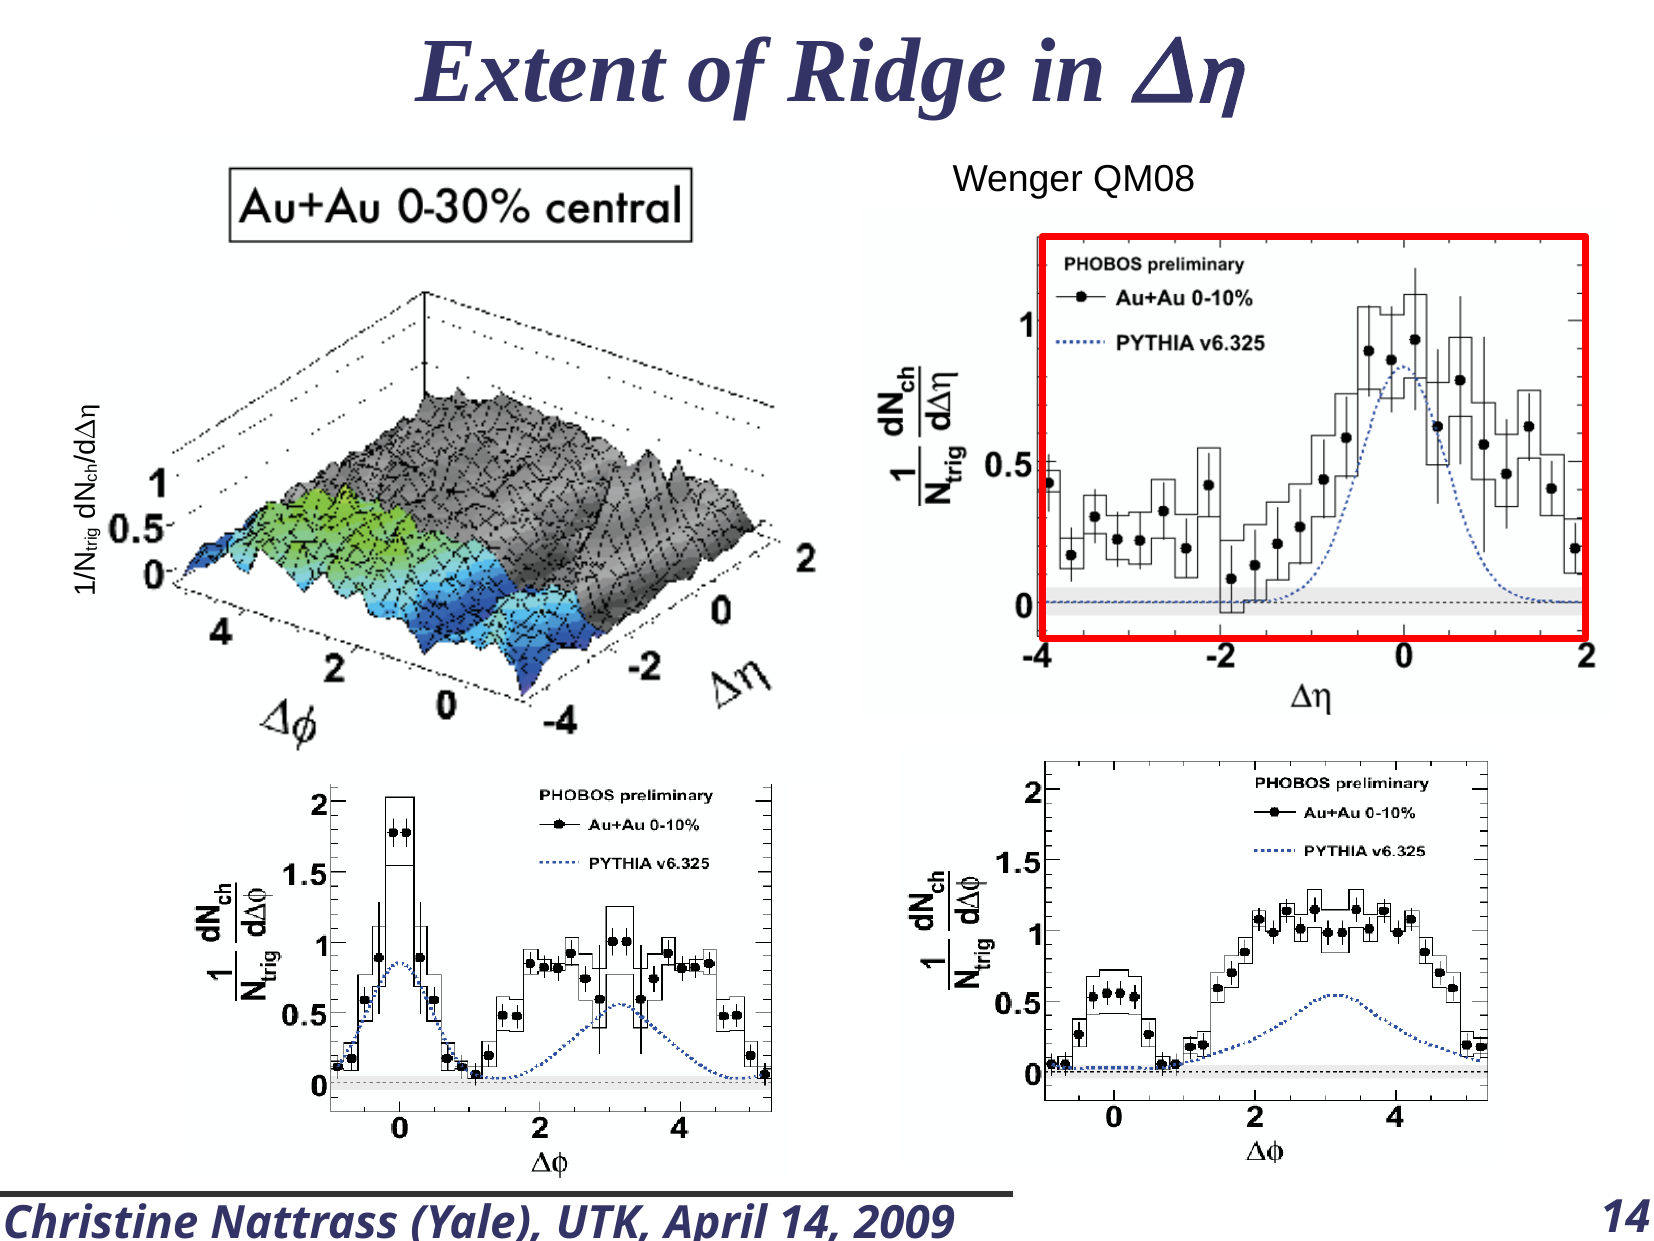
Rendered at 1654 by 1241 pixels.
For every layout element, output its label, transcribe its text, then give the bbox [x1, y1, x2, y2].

picture [900, 749, 1501, 1163]
picture [862, 208, 1611, 719]
title Extent of Ridge in  [82, 0, 1571, 174]
text_box Wenger QM08 [937, 149, 1351, 207]
text_box 1/Ntrig dNch/d [60, 320, 119, 612]
picture [86, 138, 841, 1178]
